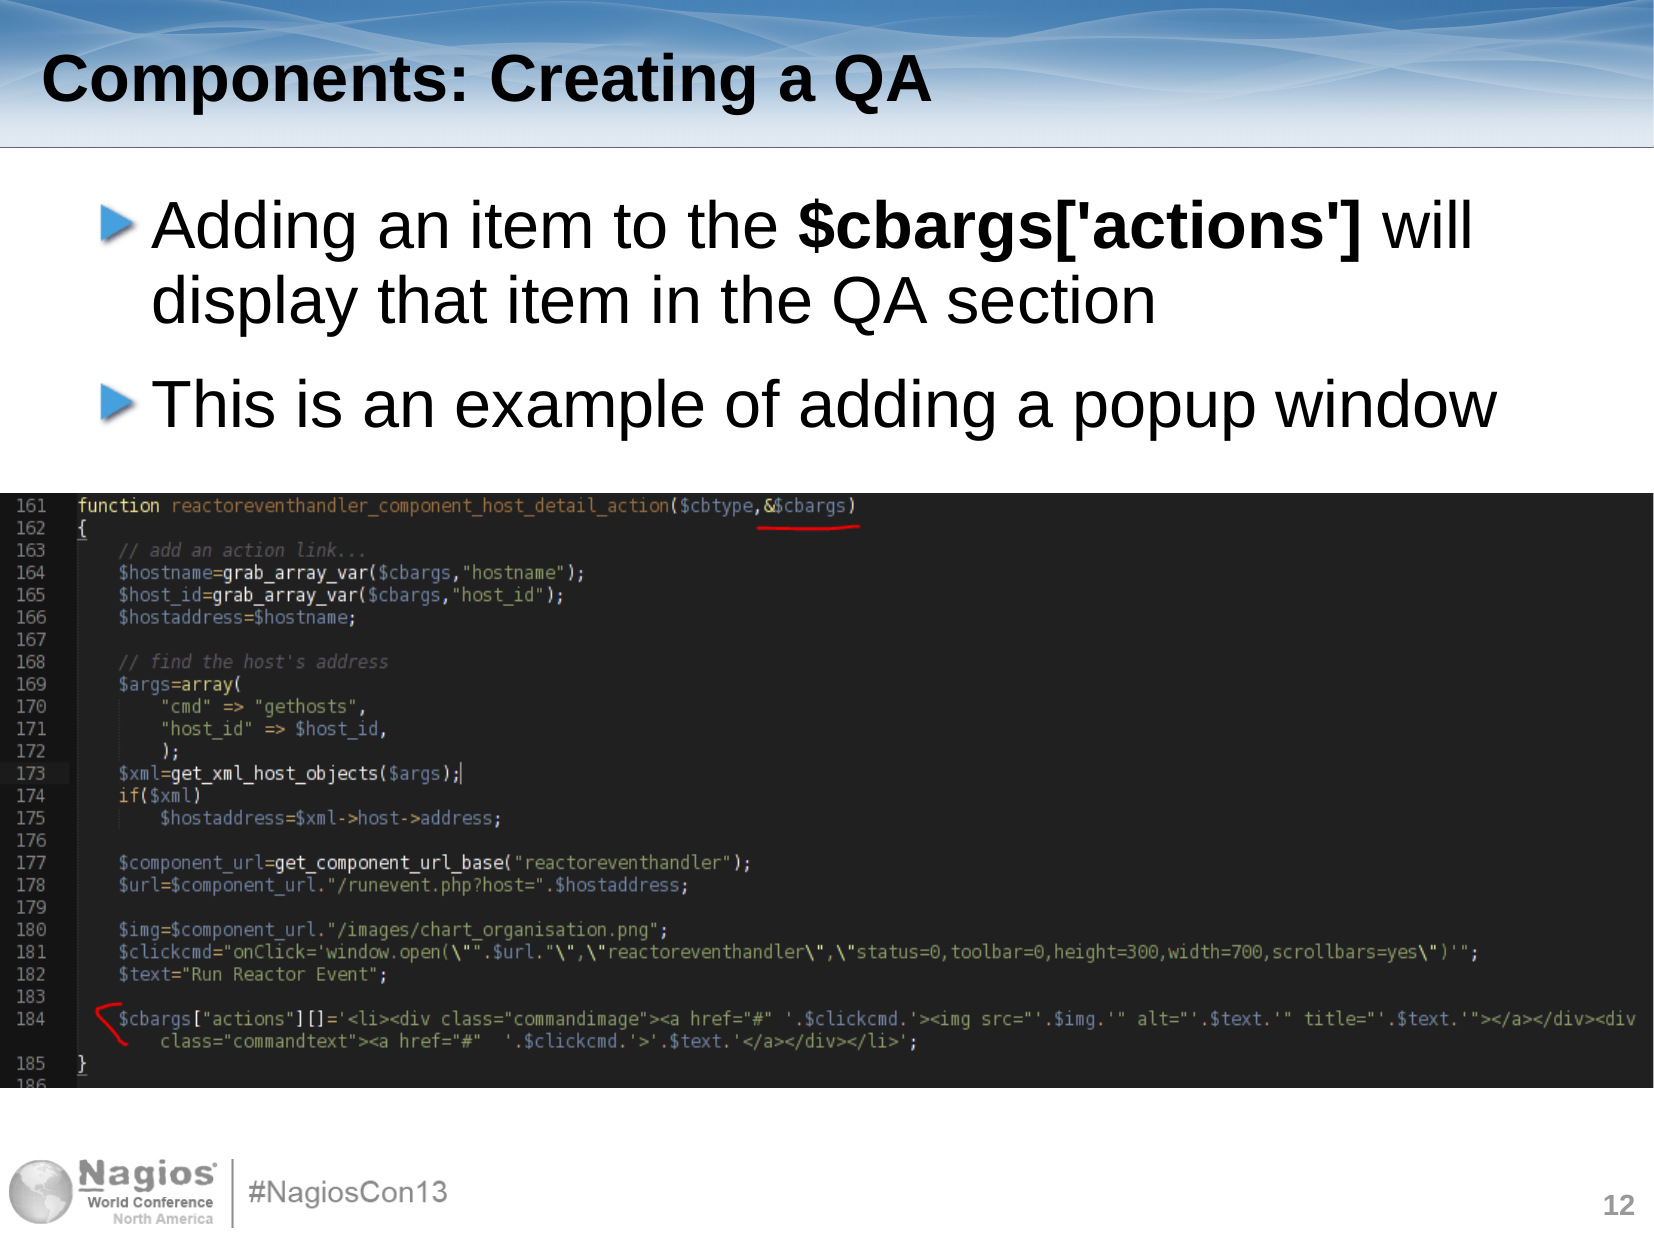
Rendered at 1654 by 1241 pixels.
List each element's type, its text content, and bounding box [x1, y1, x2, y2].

title Components: Creating a QA [41, 29, 1248, 127]
list Adding an item to the $cbargs['actions'] will display that item in the QA section This is an example of adding a popup window [80, 188, 1569, 493]
picture [9, 1159, 453, 1228]
picture [0, 493, 1654, 1088]
picture [0, 0, 1654, 147]
